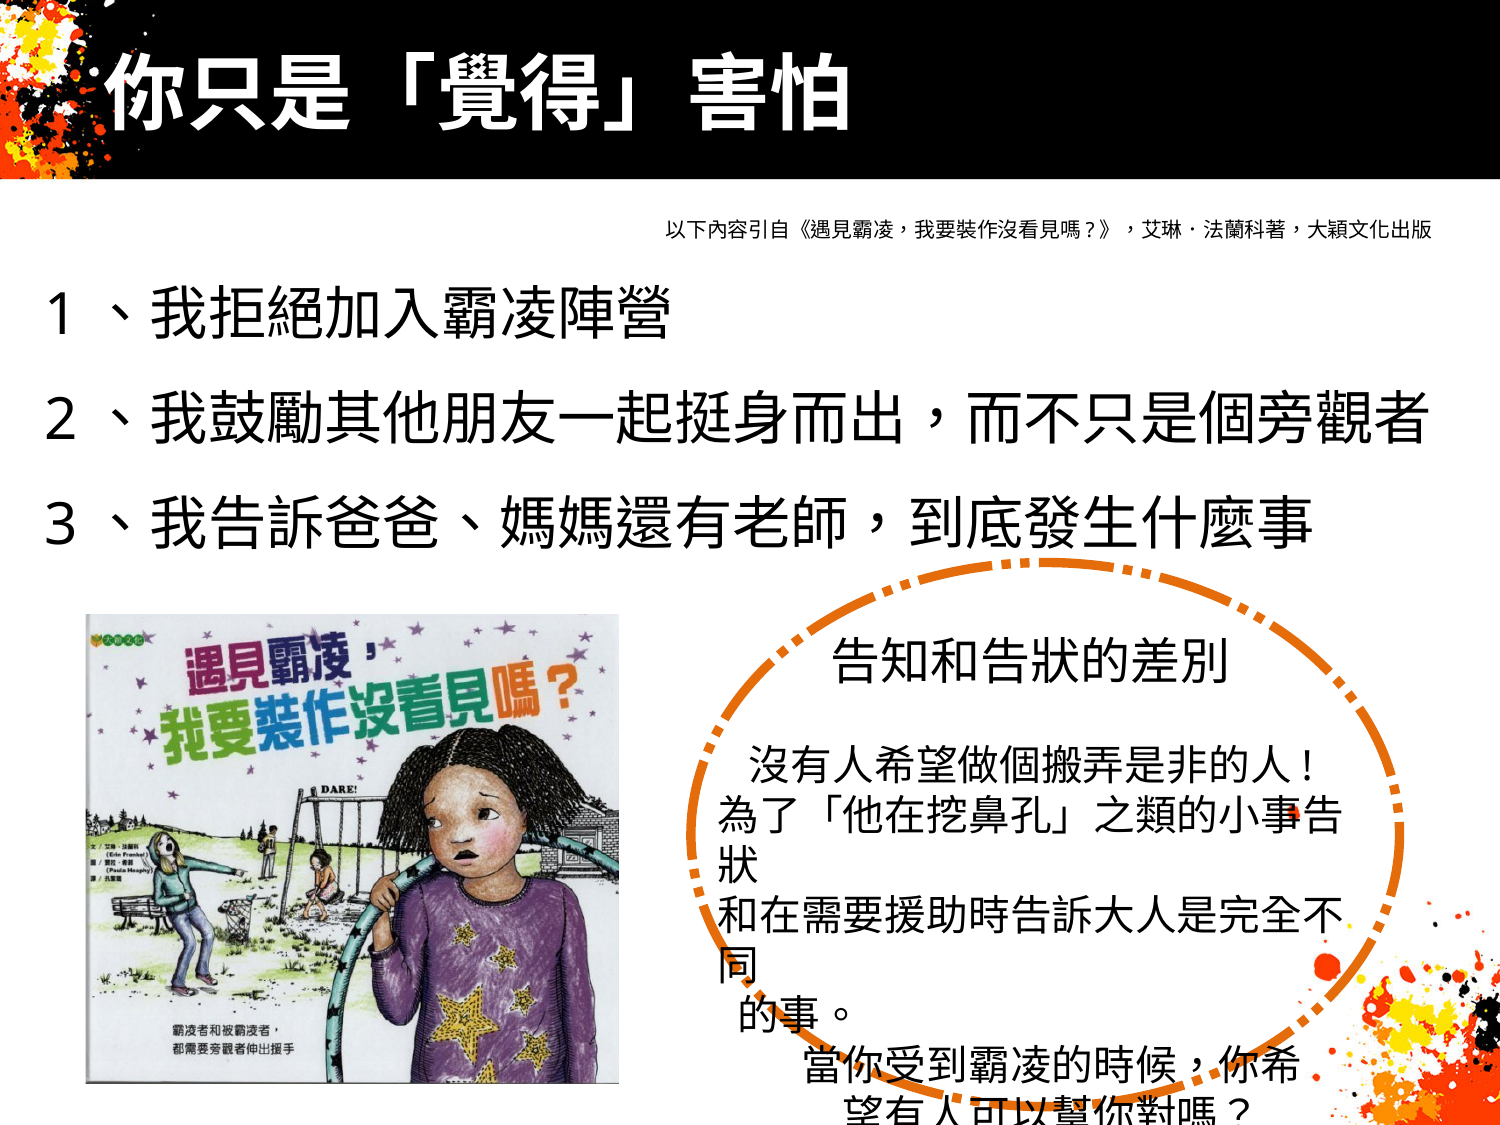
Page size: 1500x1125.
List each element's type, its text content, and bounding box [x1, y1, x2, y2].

text_box 告知和告狀的差別 沒有人希望做個搬弄是非的人! 為了「他在挖鼻孔」之類的小事告狀 和在需要援助時告訴大人是完全不同 的事。 當你受到霸凌的時候，你希 望有人可以幫你對嗎？ [702, 621, 1400, 1051]
title 你只是「覺得」害怕 [88, 2, 1412, 179]
picture [85, 614, 619, 1084]
text_box 以下內容引自《遇見霸凌，我要裝作沒看見嗎?》，艾琳．法蘭科著，大穎文化出版 1、我拒絕加入霸凌陣營 2、我鼓勵其他朋友一起挺身而出，而不只是個旁觀者 3、我告訴爸爸、媽媽還有老師，到底發生什麼事 [29, 196, 1459, 568]
